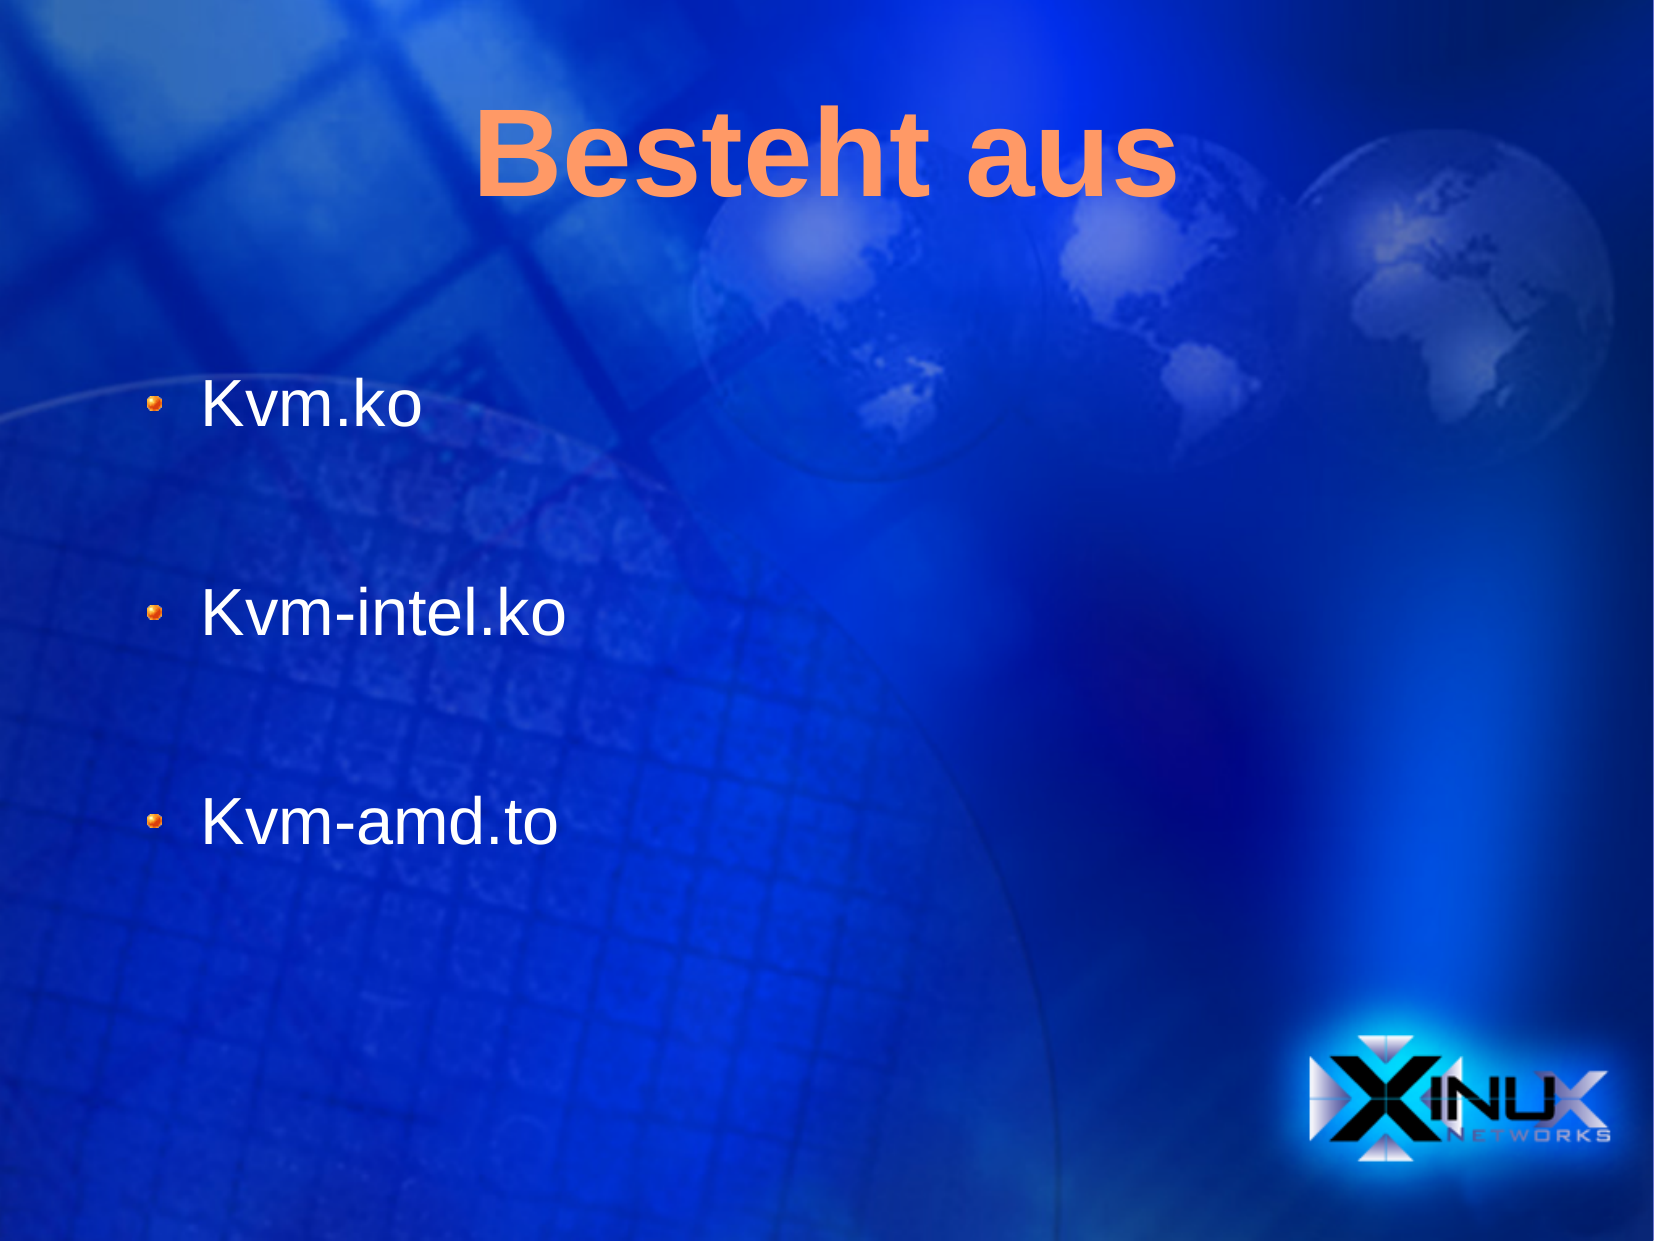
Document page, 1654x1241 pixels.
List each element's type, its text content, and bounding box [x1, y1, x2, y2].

title Besteht aus [82, 56, 1571, 250]
picture [0, 0, 1654, 1241]
list Kvm.ko Kvm-intel.ko Kvm-amd.to [59, 262, 1548, 1066]
